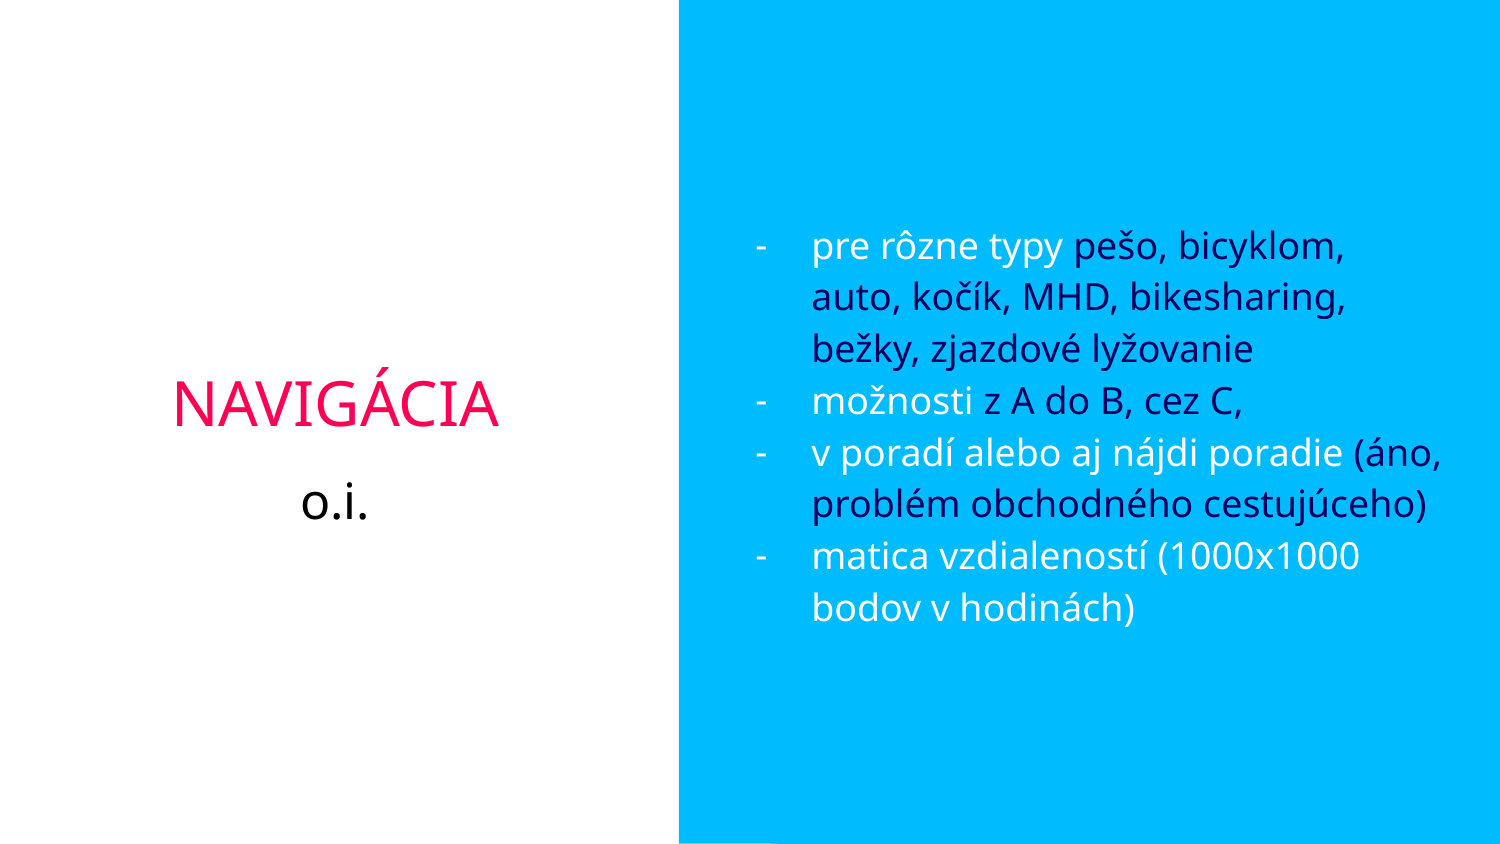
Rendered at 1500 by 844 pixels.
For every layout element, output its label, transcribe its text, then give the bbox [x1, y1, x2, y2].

list pre rôzne typy pešo, bicyklom, auto, kočík, MHD, bikesharing, bežky, zjazdové lyžovanie možnosti z A do B, cez C, v poradí alebo aj nájdi poradie (áno, problém obchodného cestujúceho) matica vzdialeností (1000x1000 bodov v hodinách) [721, 118, 1461, 725]
title NAVIGÁCIA [15, 161, 656, 454]
subtitle o.i. [3, 454, 668, 713]
